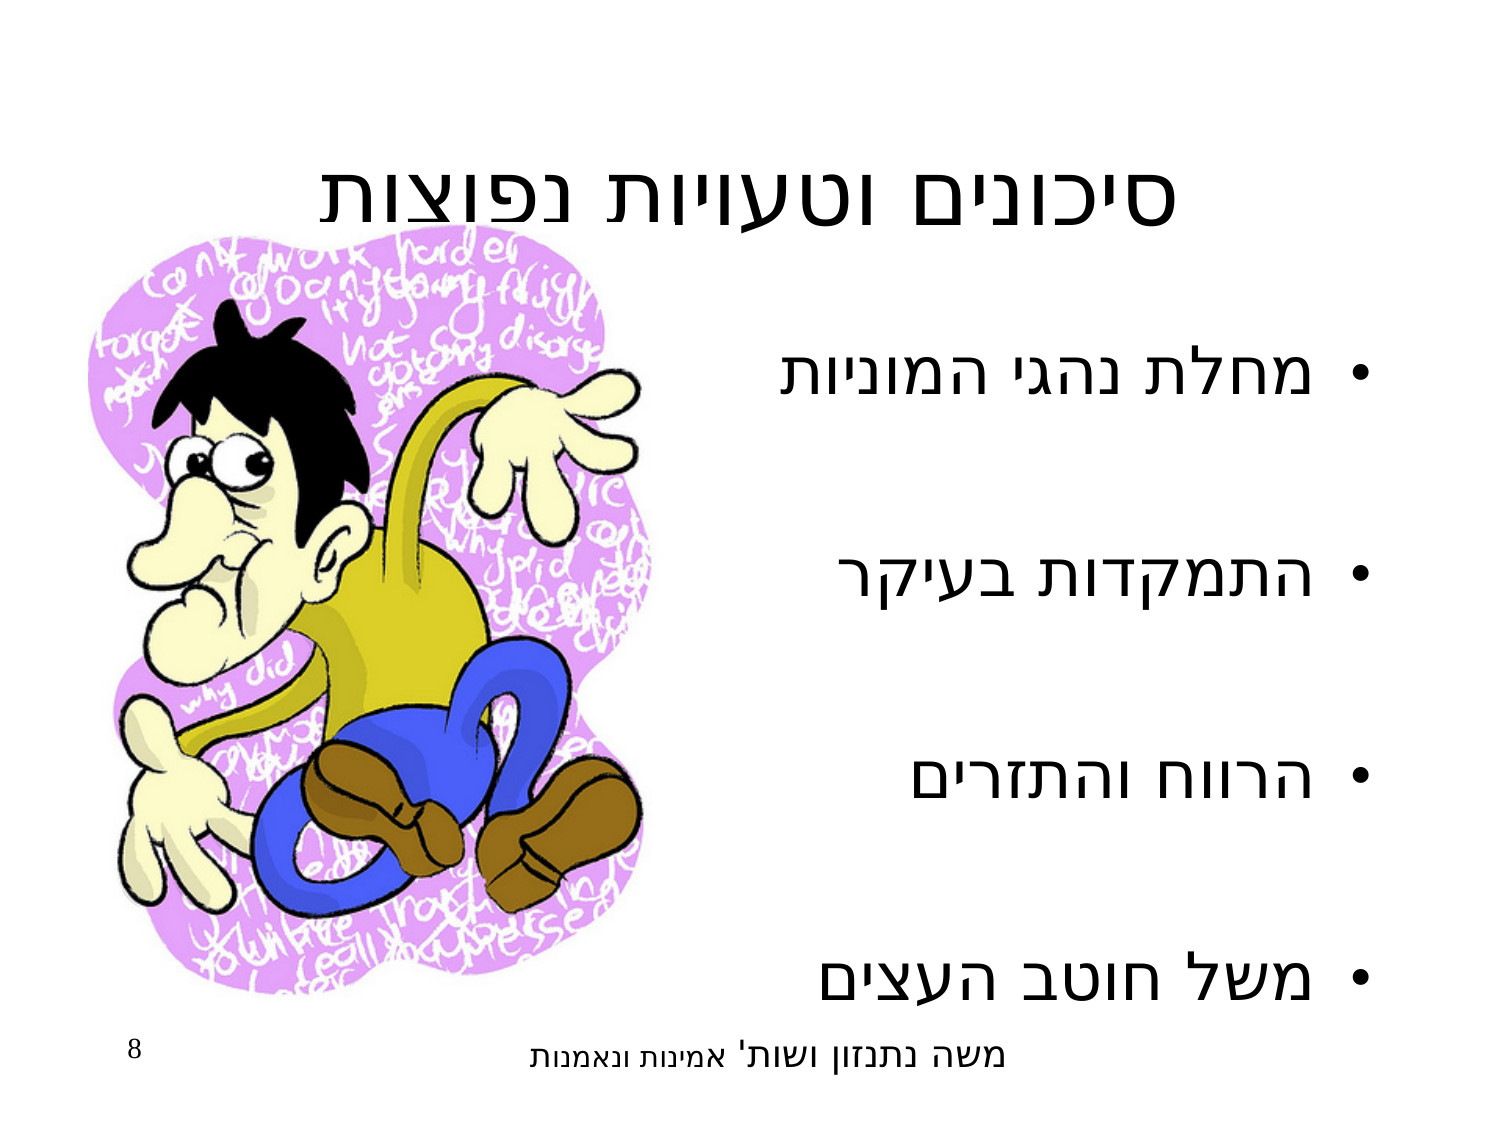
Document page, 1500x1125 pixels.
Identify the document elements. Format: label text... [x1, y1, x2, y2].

title סיכונים וטעויות נפוצות [112, 99, 1388, 288]
picture [88, 222, 675, 1004]
list מחלת נהגי המוניות התמקדות בעיקר הרווח והתזרים משל חוטב העצים [675, 324, 1388, 1004]
